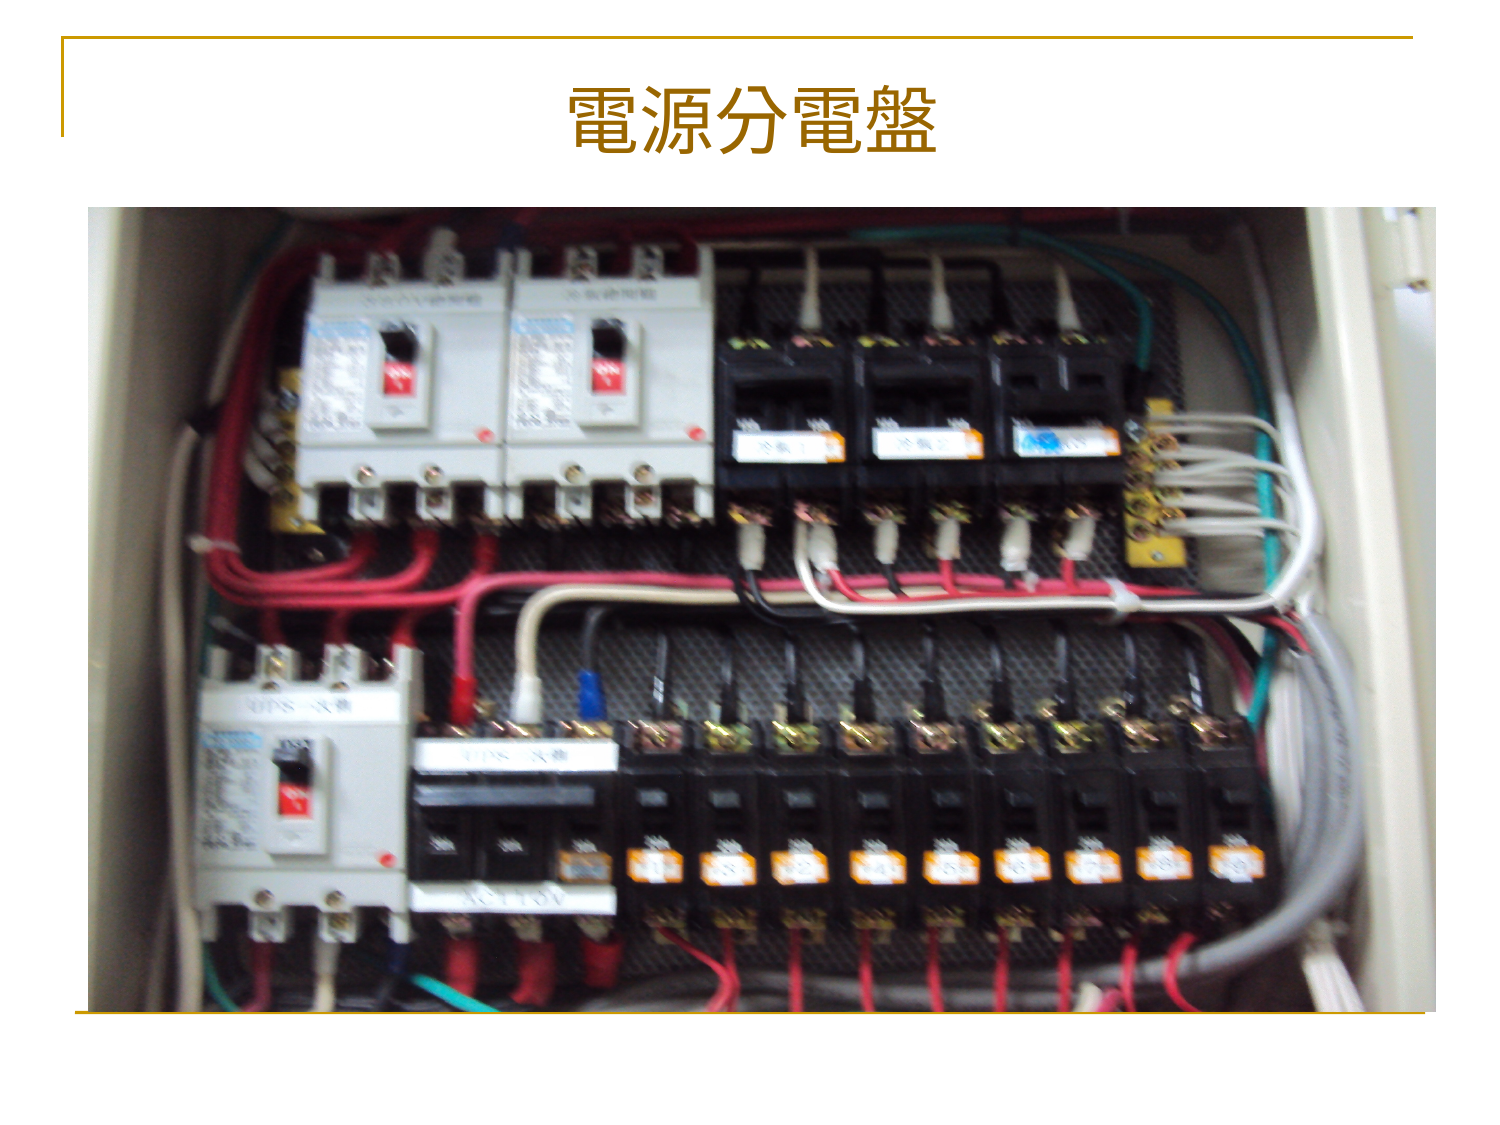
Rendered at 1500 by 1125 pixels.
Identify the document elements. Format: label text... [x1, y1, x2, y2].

picture [88, 208, 1436, 1012]
title 電源分電盤 [76, 66, 1427, 182]
